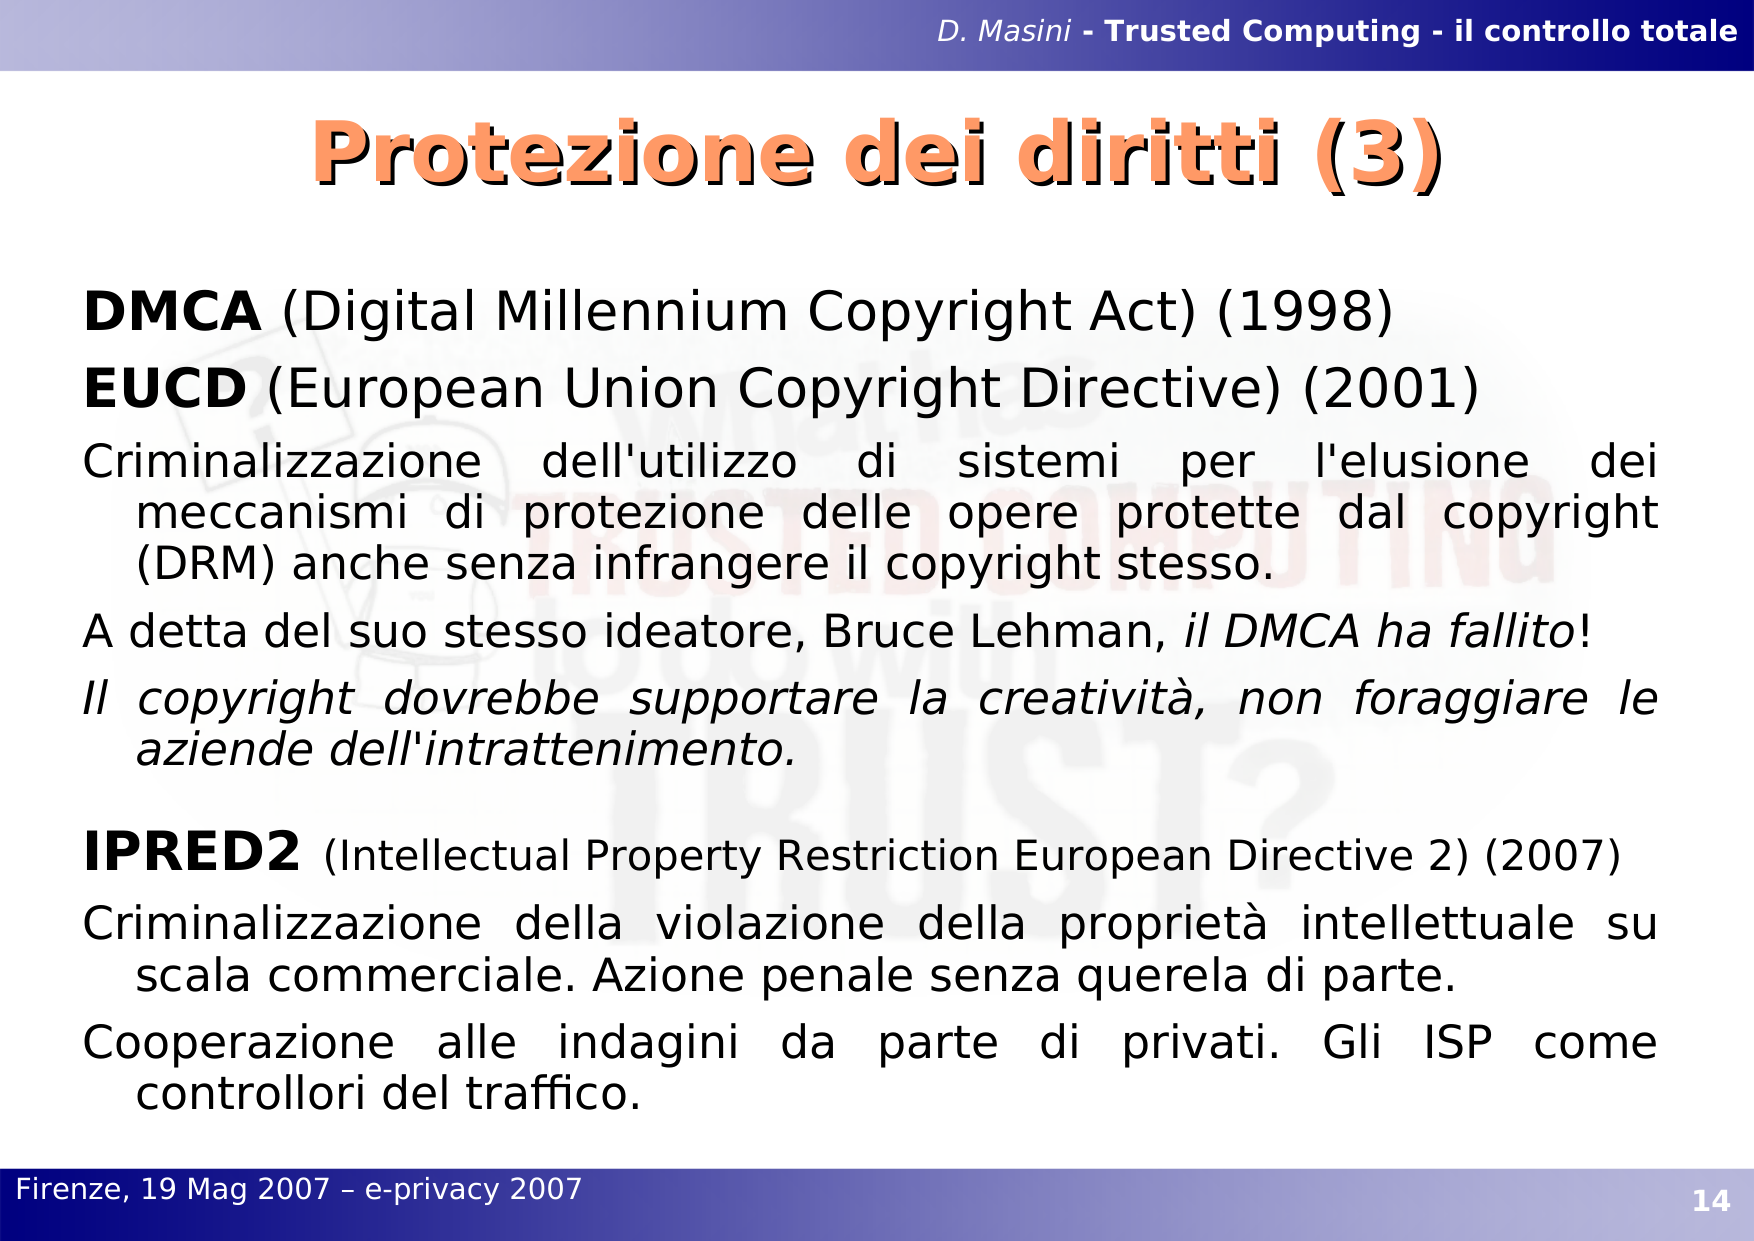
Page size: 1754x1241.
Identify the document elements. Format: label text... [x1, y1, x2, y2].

title Protezione dei diritti (3) [87, 49, 1667, 257]
picture [0, 0, 1754, 1241]
list DMCA (Digital Millennium Copyright Act) (1998) EUCD (European Union Copyright Directive) (2001) Criminalizzazione dell'utilizzo di sistemi per l'elusione dei meccanismi di protezione delle opere protette dal copyright (DRM) anche senza infrangere il copyright stesso. A detta del suo stesso ideatore, Bruce Lehman, il DMCA ha fallito! Il copyright dovrebbe supportare la creatività, non foraggiare le aziende dell'intrattenimento. IPRED2 (Intellectual Property Restriction European Directive 2) (2007) Criminalizzazione della violazione della proprietà intellettuale su scala commerciale. Azione penale senza querela di parte. Cooperazione alle indagini da parte di privati. Gli ISP come controllori del traffico. [82, 282, 1661, 1123]
